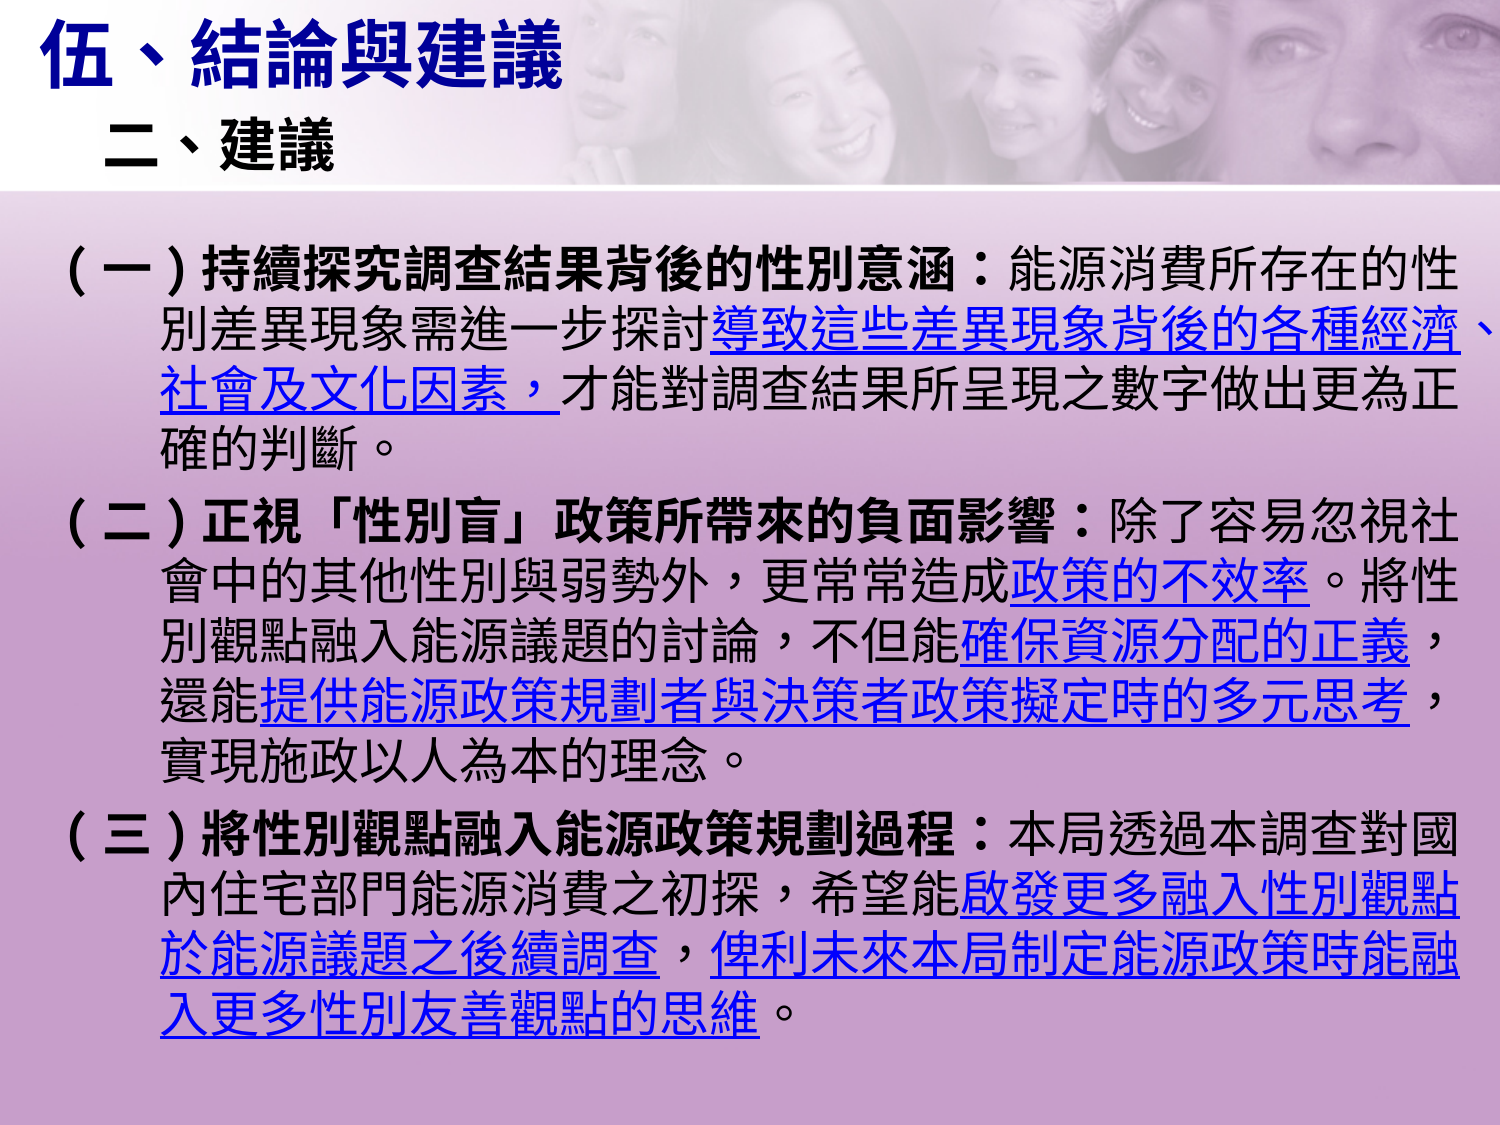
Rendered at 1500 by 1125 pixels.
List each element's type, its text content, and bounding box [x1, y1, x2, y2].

picture [0, 0, 1500, 1125]
text_box 二、建議 [87, 99, 351, 147]
text_box 伍、結論與建議 [24, 0, 580, 106]
text_box (一)持續探究調查結果背後的性別意涵：能源消費所存在的性別差異現象需進一步探討導致這些差異現象背後的各種經濟、社會及文化因素，才能對調查結果所呈現之數字做出更為正確的判斷。 (二)正視「性別盲」政策所帶來的負面影響：除了容易忽視社會中的其他性別與弱勢外，更常常造成政策的不效率。將性別觀點融入能源議題的討論，不但能確保資源分配的正義，還能提供能源政策規劃者與決策者政策擬定時的多元思考，實現施政以人為本的理念。 (三)將性別觀點融入能源政策規劃過程：本局透過本調查對國內住宅部門能源消費之初探，希望能啟發更多融入性別觀點於能源議題之後續調查，俾利未來本局制定能源政策時能融入更多性別友善觀點的思維。 [50, 147, 1476, 1088]
